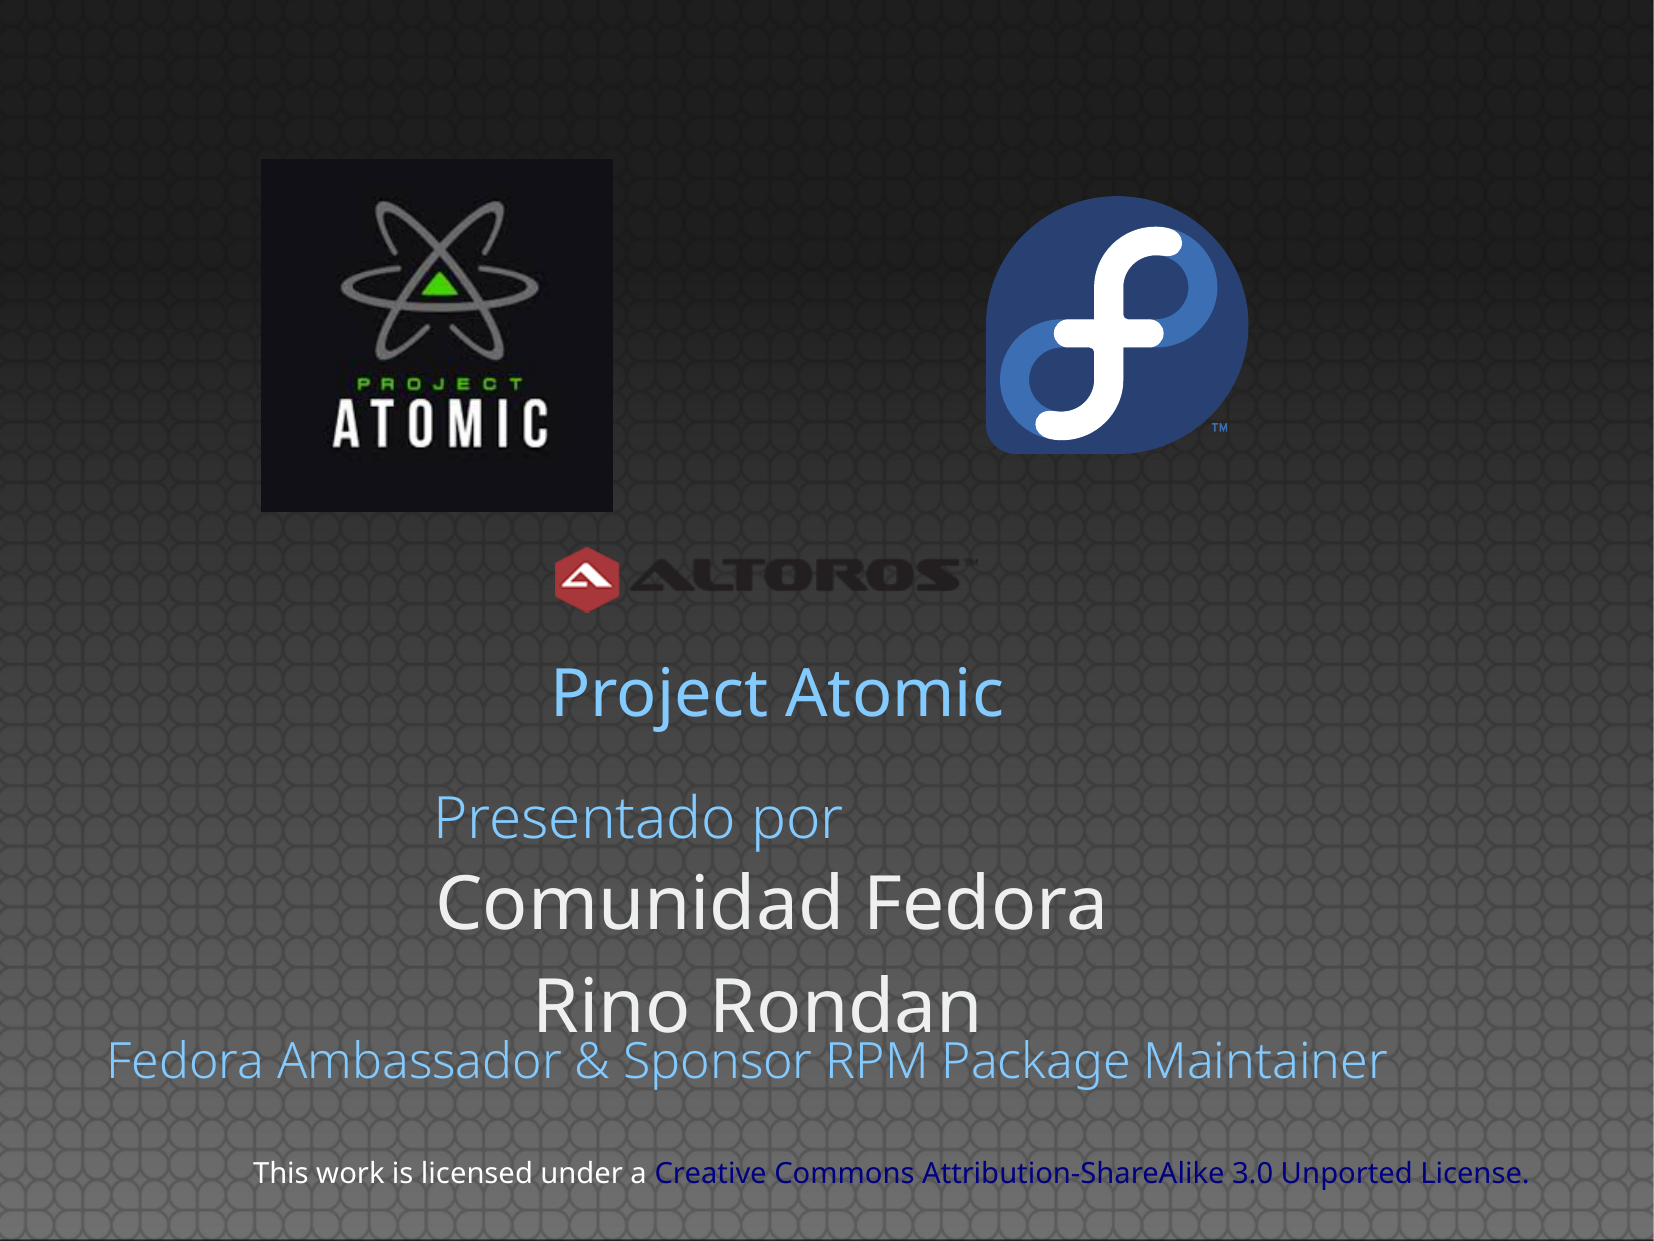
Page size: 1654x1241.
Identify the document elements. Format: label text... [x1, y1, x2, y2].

text_box Presentado por [418, 769, 891, 852]
text_box Comunidad Fedora Rino Rondan [420, 842, 1186, 1009]
picture [0, 0, 1654, 1241]
text_box Fedora Ambassador & Sponsor RPM Package Maintainer [91, 1018, 1521, 1092]
text_box This work is licensed under a Creative Commons Attribution-ShareAlike 3.0 Unported License. [142, 1144, 1546, 1229]
subtitle Project Atomic [473, 594, 1099, 787]
